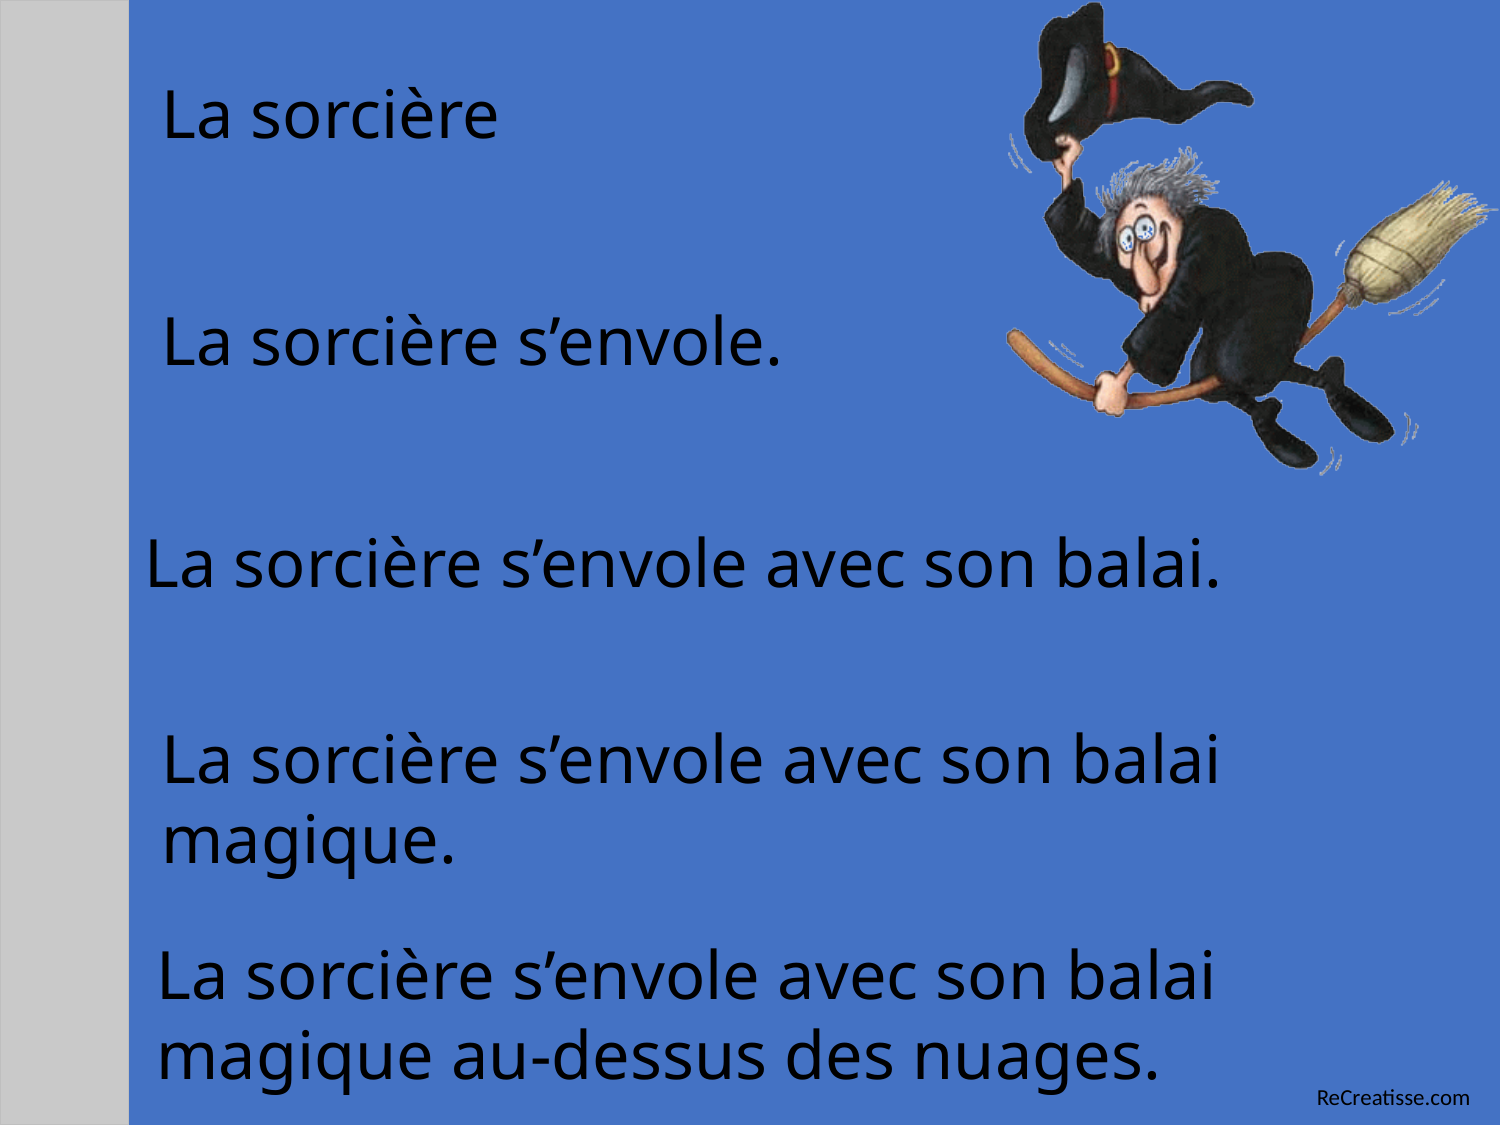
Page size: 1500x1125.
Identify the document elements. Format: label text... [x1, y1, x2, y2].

table_cell [129, 450, 1500, 675]
text_box ReCreatisse.com [1302, 1075, 1486, 1118]
table_header [129, 0, 921, 225]
text_box La sorcière s’envole avec son balai magique. [147, 710, 1239, 885]
picture [921, 0, 1500, 510]
text_box La sorcière s’envole avec son balai magique au-dessus des nuages. [141, 925, 1234, 1100]
table_cell [129, 225, 921, 450]
text_box La sorcière s’envole. [147, 291, 800, 386]
text_box La sorcière s’envole avec son balai. [129, 514, 1240, 609]
text_box La sorcière [147, 65, 516, 160]
text_box [0, 0, 129, 1125]
table_cell [129, 675, 1500, 900]
table_cell [129, 900, 1500, 1125]
